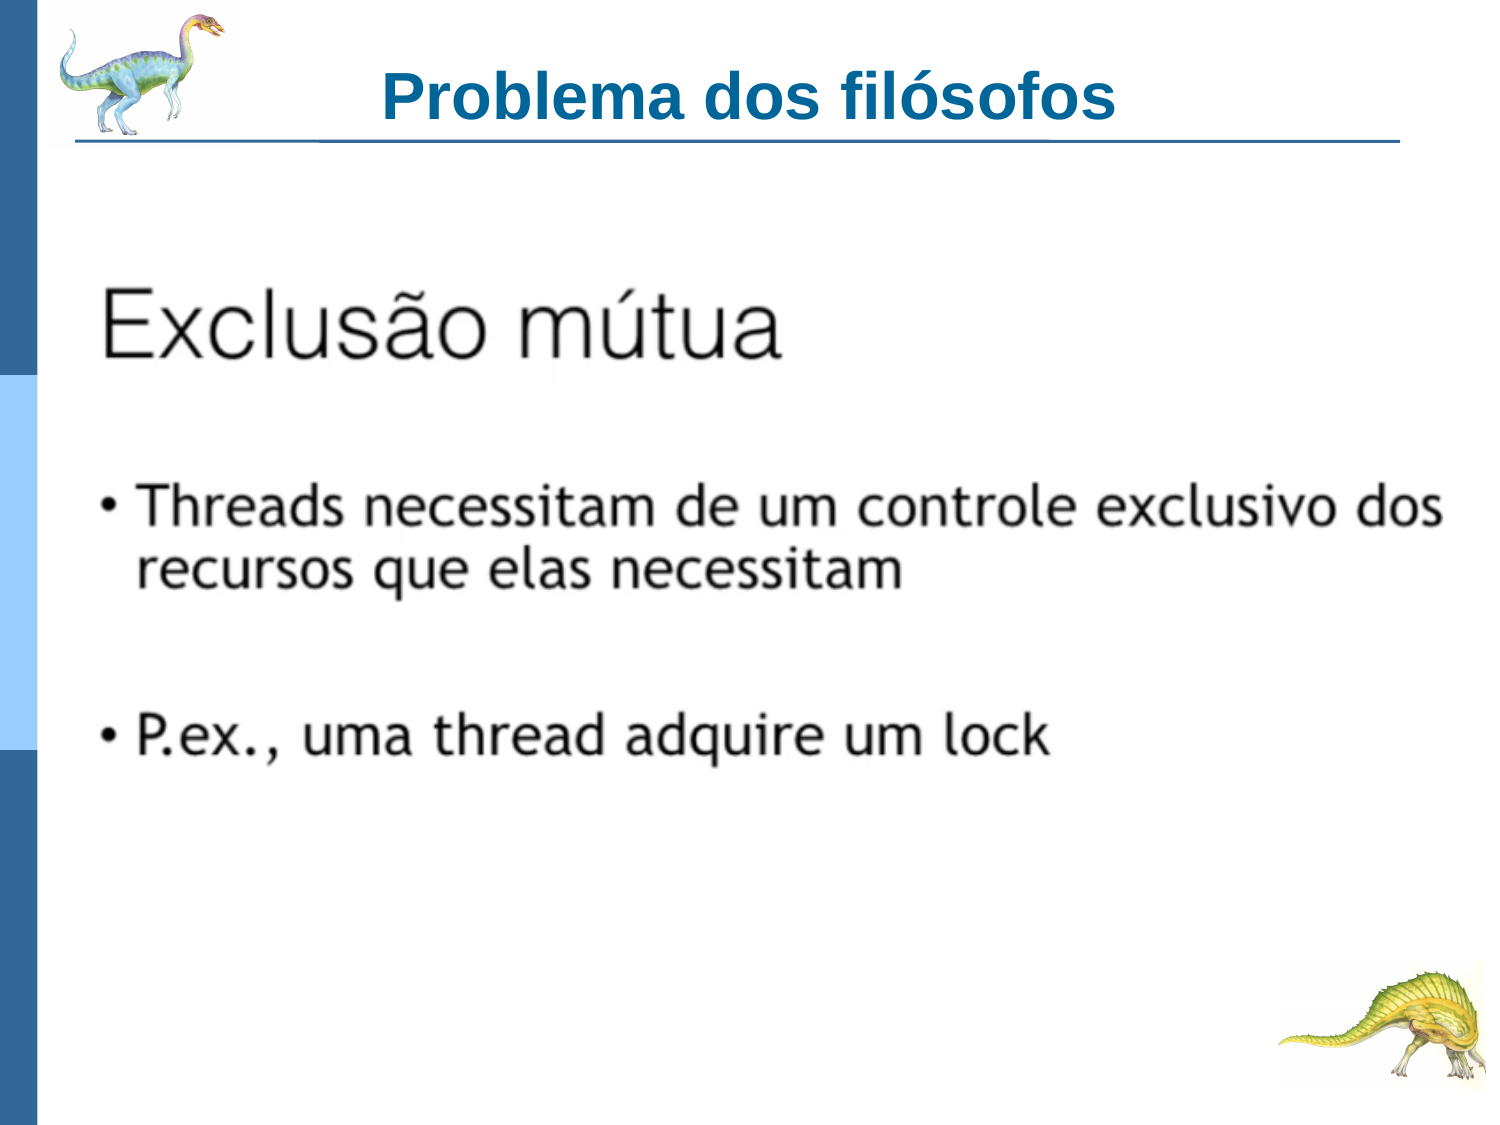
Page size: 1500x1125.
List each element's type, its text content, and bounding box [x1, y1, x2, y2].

text_box Problema dos filósofos [75, 45, 1426, 141]
picture [46, 0, 243, 149]
picture [1275, 959, 1486, 1090]
picture [83, 271, 1466, 792]
